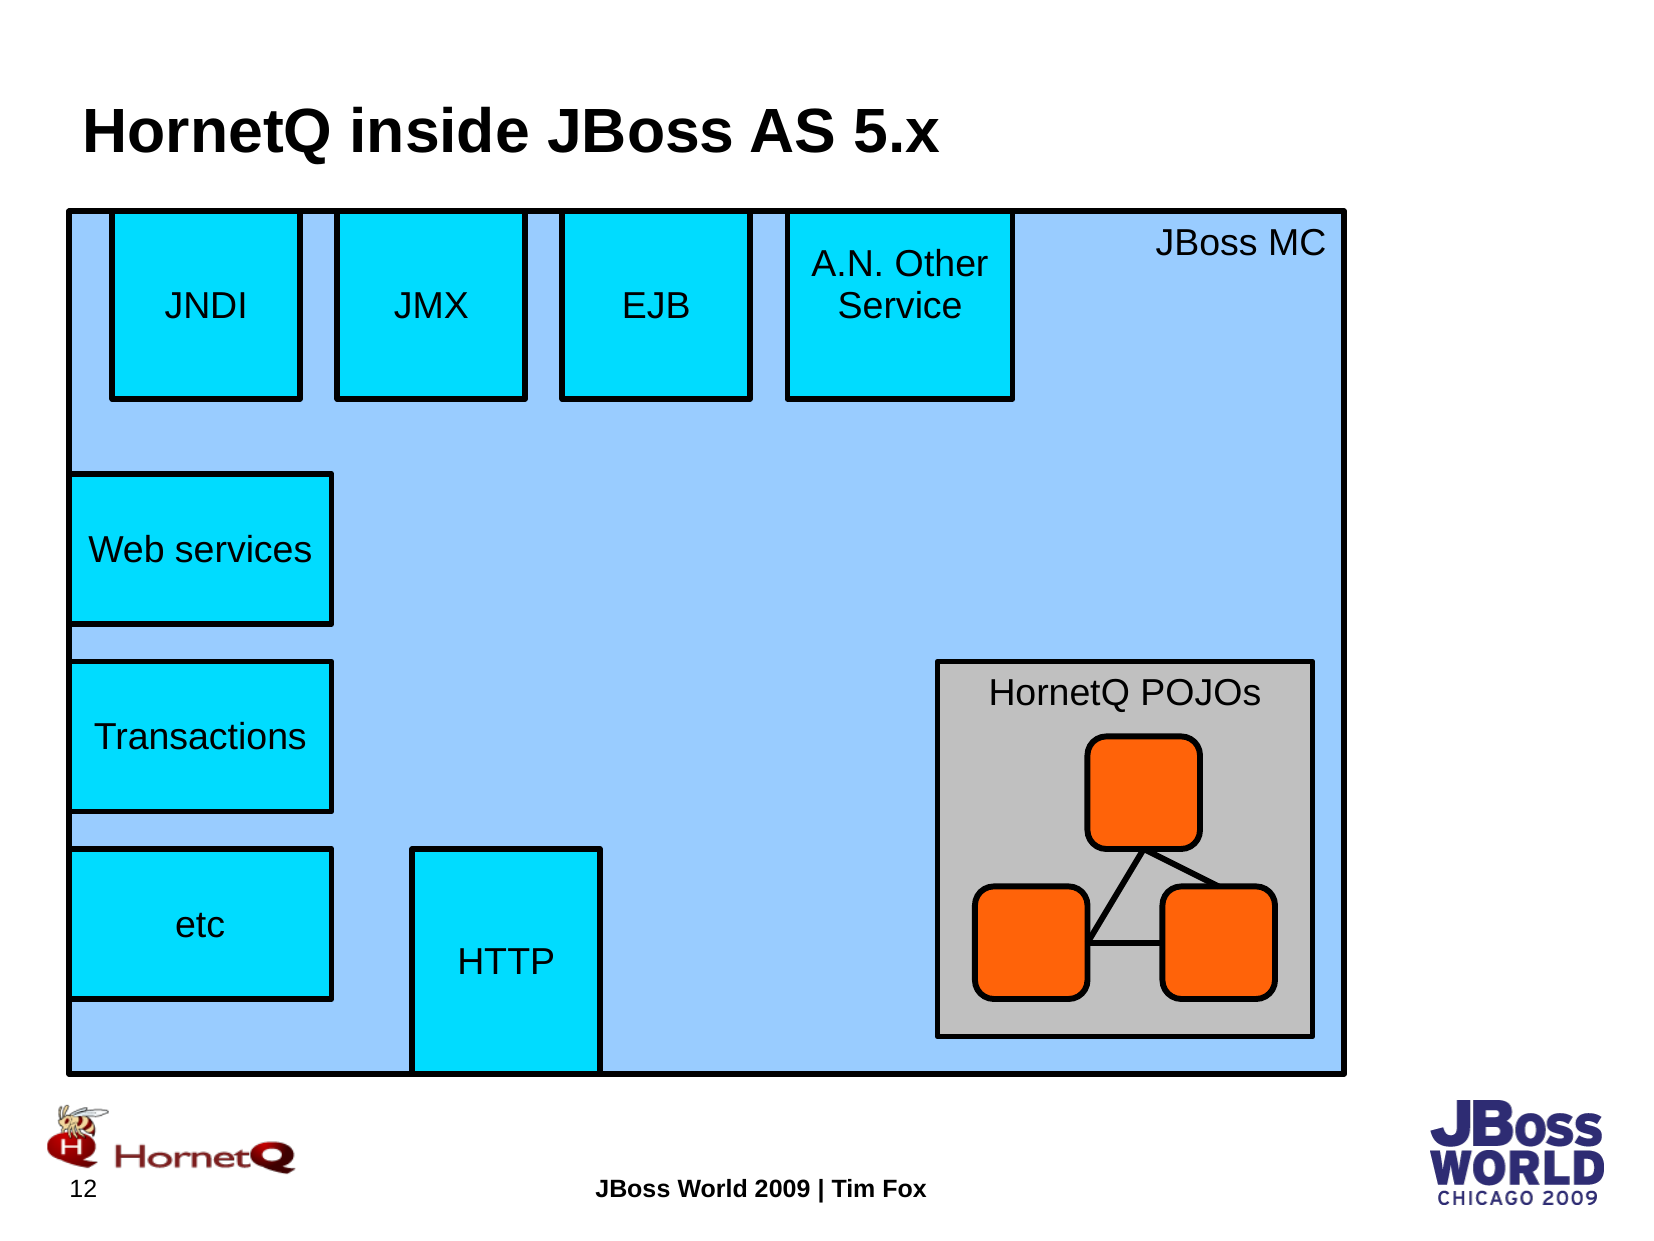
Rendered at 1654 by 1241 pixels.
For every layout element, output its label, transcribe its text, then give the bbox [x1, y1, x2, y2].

picture [46, 1101, 297, 1177]
text_box etc [69, 848, 332, 999]
text_box HornetQ POJOs [937, 661, 1313, 1037]
text_box HTTP [412, 848, 600, 1074]
picture [1430, 1099, 1604, 1212]
text_box [974, 886, 1088, 999]
title HornetQ inside JBoss AS 5.x [82, 37, 1571, 226]
text_box A.N. Other Service [787, 211, 1013, 399]
text_box JBoss MC [69, 211, 1345, 1074]
text_box Web services [69, 473, 332, 624]
text_box JMX [337, 211, 525, 399]
text_box Transactions [69, 661, 332, 812]
text_box EJB [562, 211, 750, 399]
text_box JNDI [112, 211, 300, 399]
text_box [1087, 736, 1201, 849]
text_box [1162, 886, 1276, 999]
